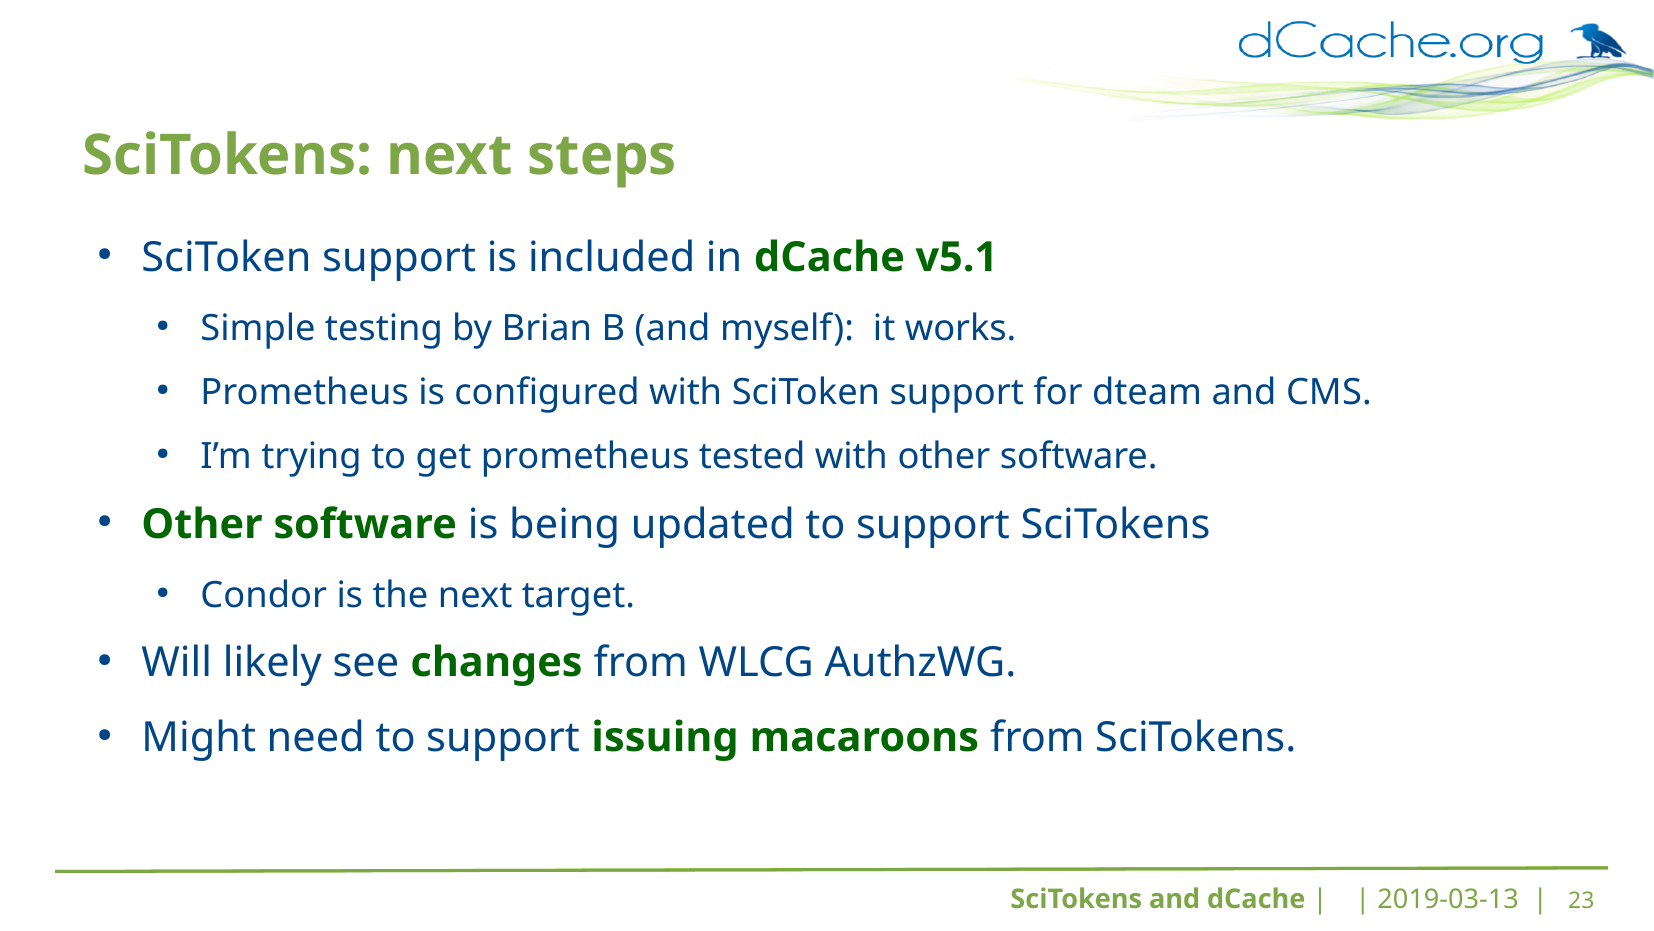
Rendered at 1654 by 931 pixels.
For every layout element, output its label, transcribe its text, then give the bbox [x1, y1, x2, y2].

list SciToken support is included in dCache v5.1 Simple testing by Brian B (and myself): it works. Prometheus is configured with SciToken support for dteam and CMS. I’m trying to get prometheus tested with other software. Other software is being updated to support SciTokens Condor is the next target. Will likely see changes from WLCG AuthzWG. Might need to support issuing macaroons from SciTokens. [82, 227, 1571, 767]
picture [956, 12, 1654, 127]
title SciTokens: next steps [82, 116, 1605, 189]
